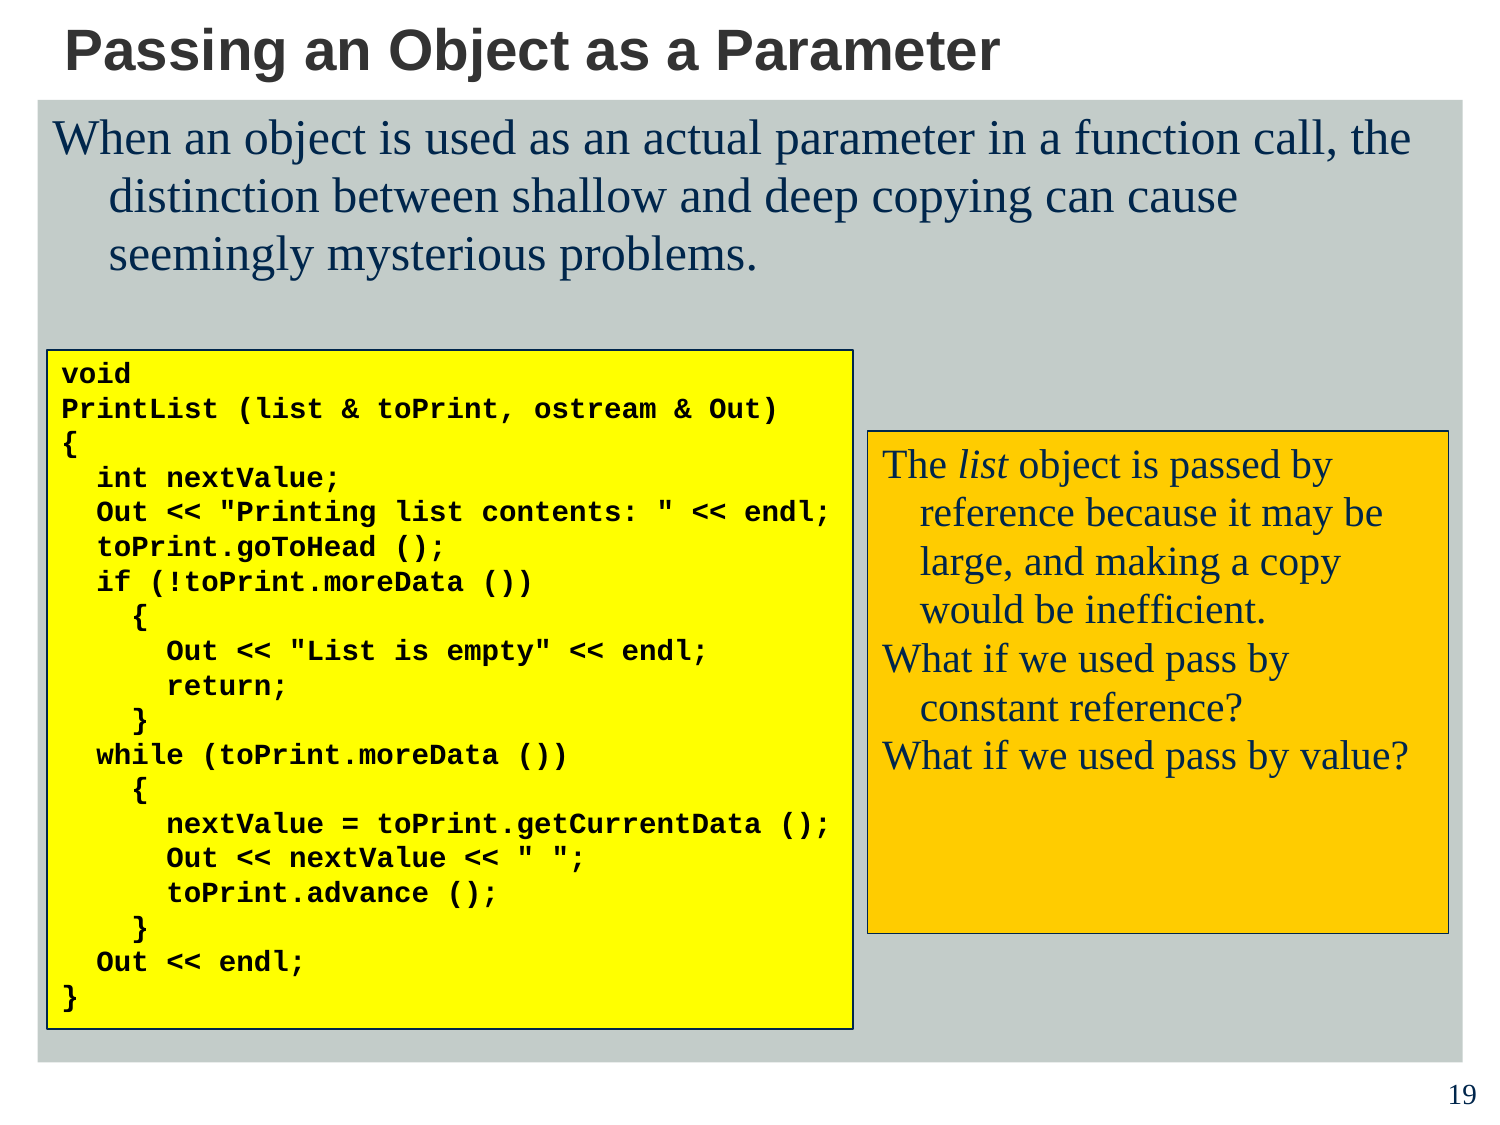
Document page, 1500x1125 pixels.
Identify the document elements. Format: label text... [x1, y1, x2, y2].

list When an object is used as an actual parameter in a function call, the distinction between shallow and deep copying can cause seemingly mysterious problems. [37, 99, 1463, 1063]
text_box void PrintList (list & toPrint, ostream & Out) { int nextValue; Out << "Printing list contents: " << endl; toPrint.goToHead (); if (!toPrint.moreData ()) { Out << "List is empty" << endl; return; } while (toPrint.moreData ()) { nextValue = toPrint.getCurrentData (); Out << nextValue << " "; toPrint.advance (); } Out << endl; } [46, 349, 854, 1069]
text_box The list object is passed by reference because it may be large, and making a copy would be inefficient. What if we used pass by constant reference? What if we used pass by value? [867, 431, 1449, 1125]
title Passing an Object as a Parameter [49, 0, 1450, 91]
